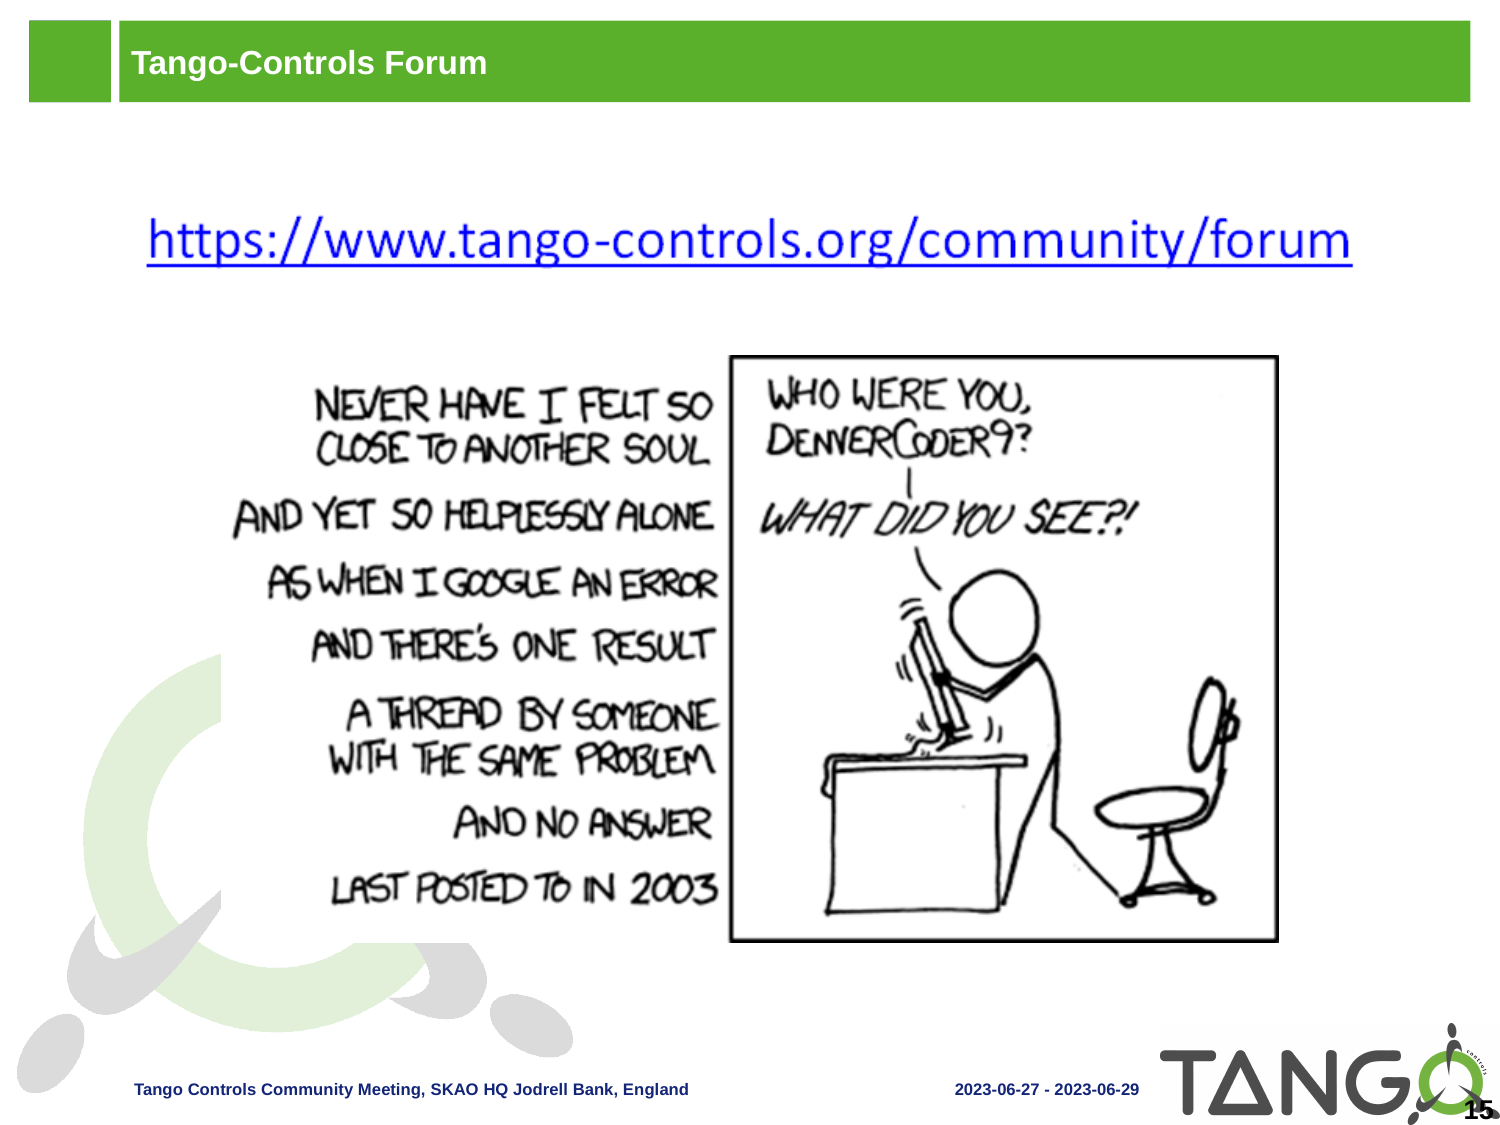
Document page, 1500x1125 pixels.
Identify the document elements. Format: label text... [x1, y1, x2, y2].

picture [1160, 1023, 1500, 1125]
picture [75, 187, 1425, 310]
picture [17, 355, 1279, 1093]
title Tango-Controls Forum [119, 20, 1471, 103]
picture [468, 1085, 475, 1093]
slide_number <number> [1403, 1038, 1494, 1125]
picture [498, 1085, 505, 1093]
